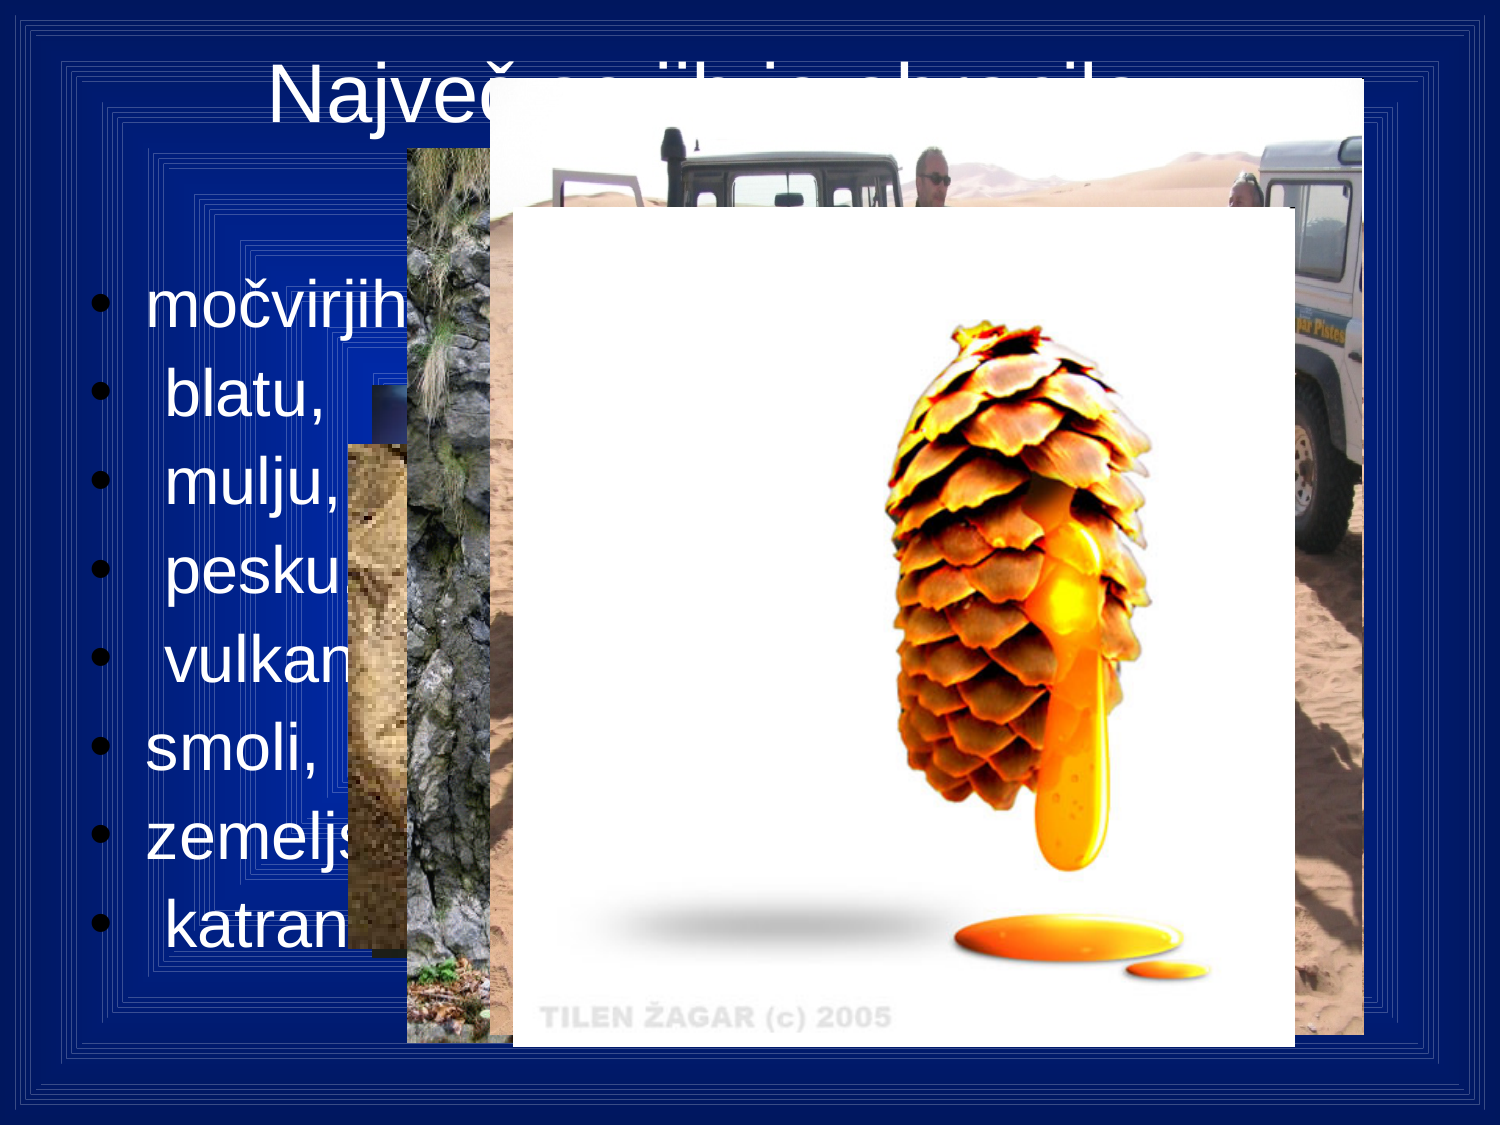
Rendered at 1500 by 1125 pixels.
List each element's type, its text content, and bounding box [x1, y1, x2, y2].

title Največ se jih je ohranilo v: [75, 31, 1425, 247]
list močvirjih, blatu, mulju, pesku, vulkanskem pesku, smoli, zemeljskem vosku, katranu…… [75, 262, 1425, 1059]
picture [348, 78, 1364, 1048]
